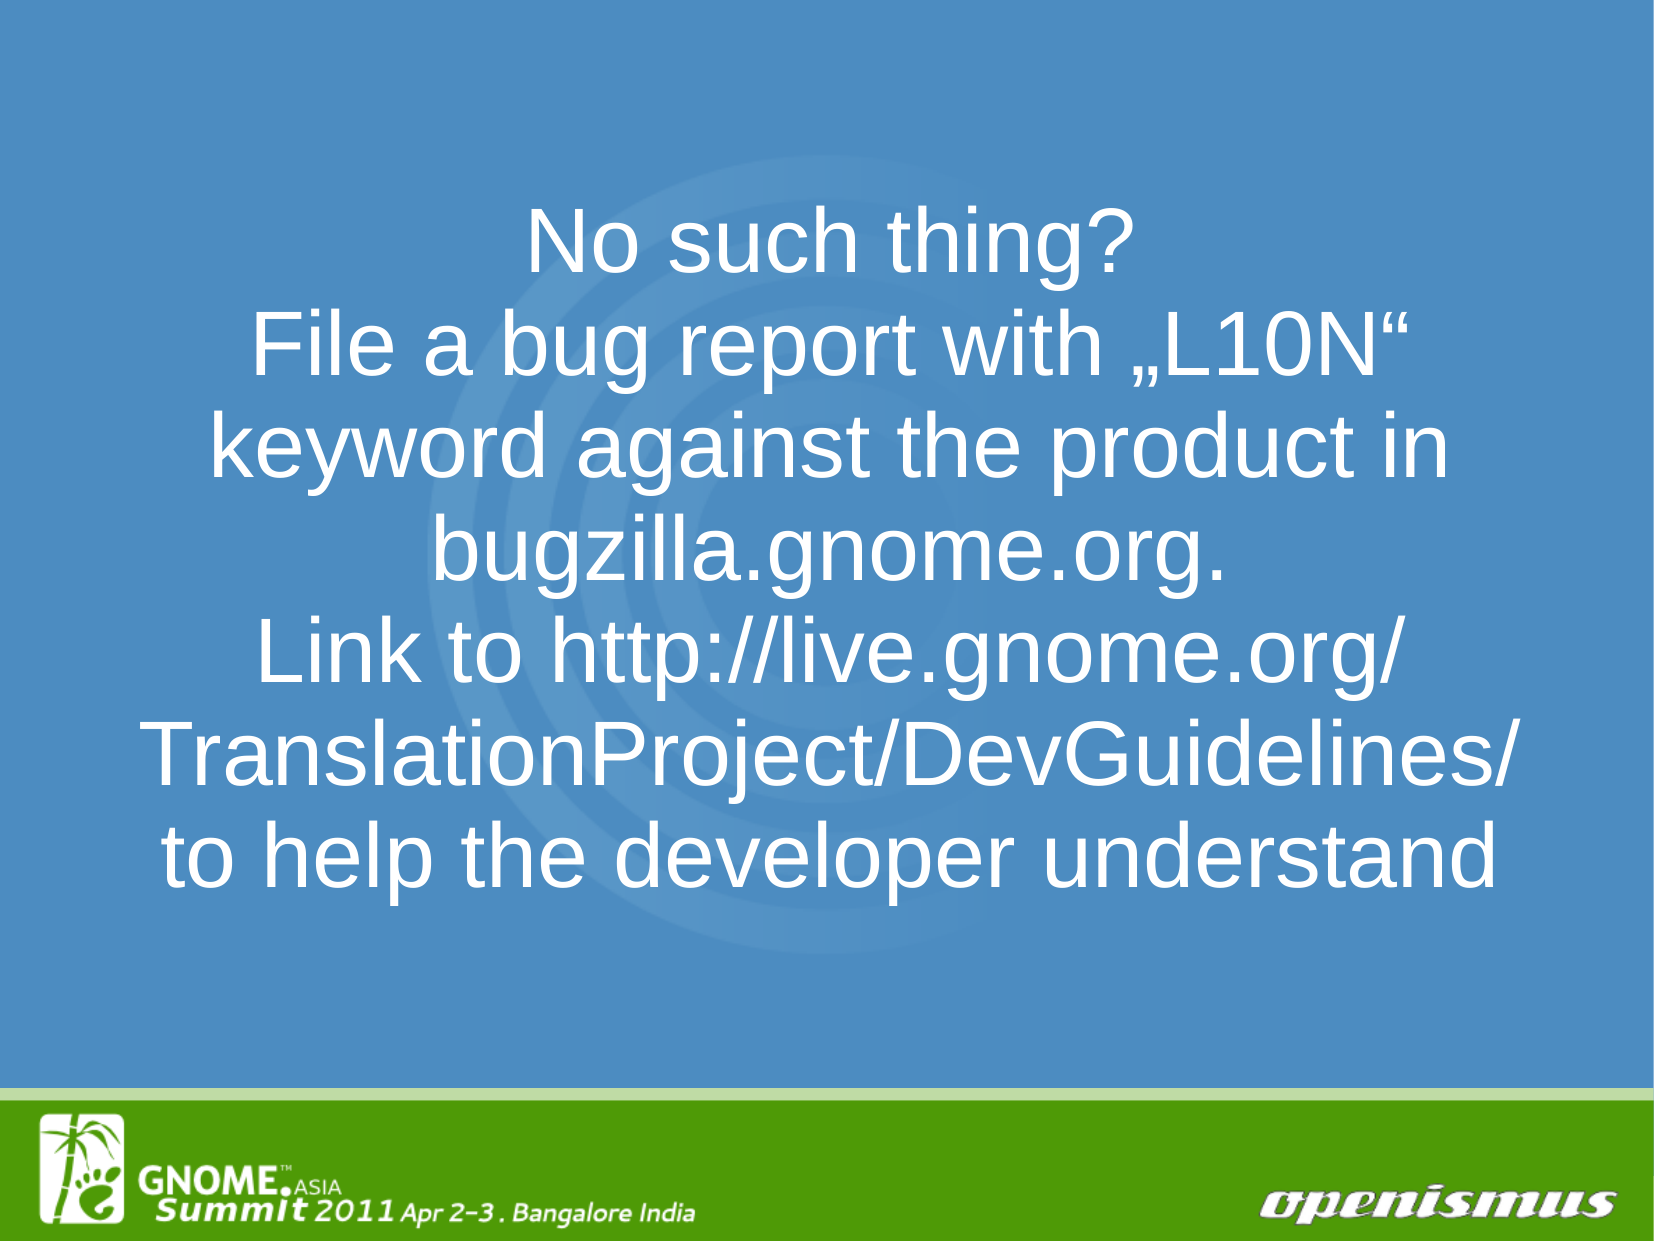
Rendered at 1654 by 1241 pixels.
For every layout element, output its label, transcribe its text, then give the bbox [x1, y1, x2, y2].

picture [0, 0, 1654, 1241]
title No such thing? File a bug report with „L10N“ keyword against the product in bugzilla.gnome.org. Link to http://live.gnome.org/ TranslationProject/DevGuidelines/ to help the developer understand [120, 189, 1542, 908]
